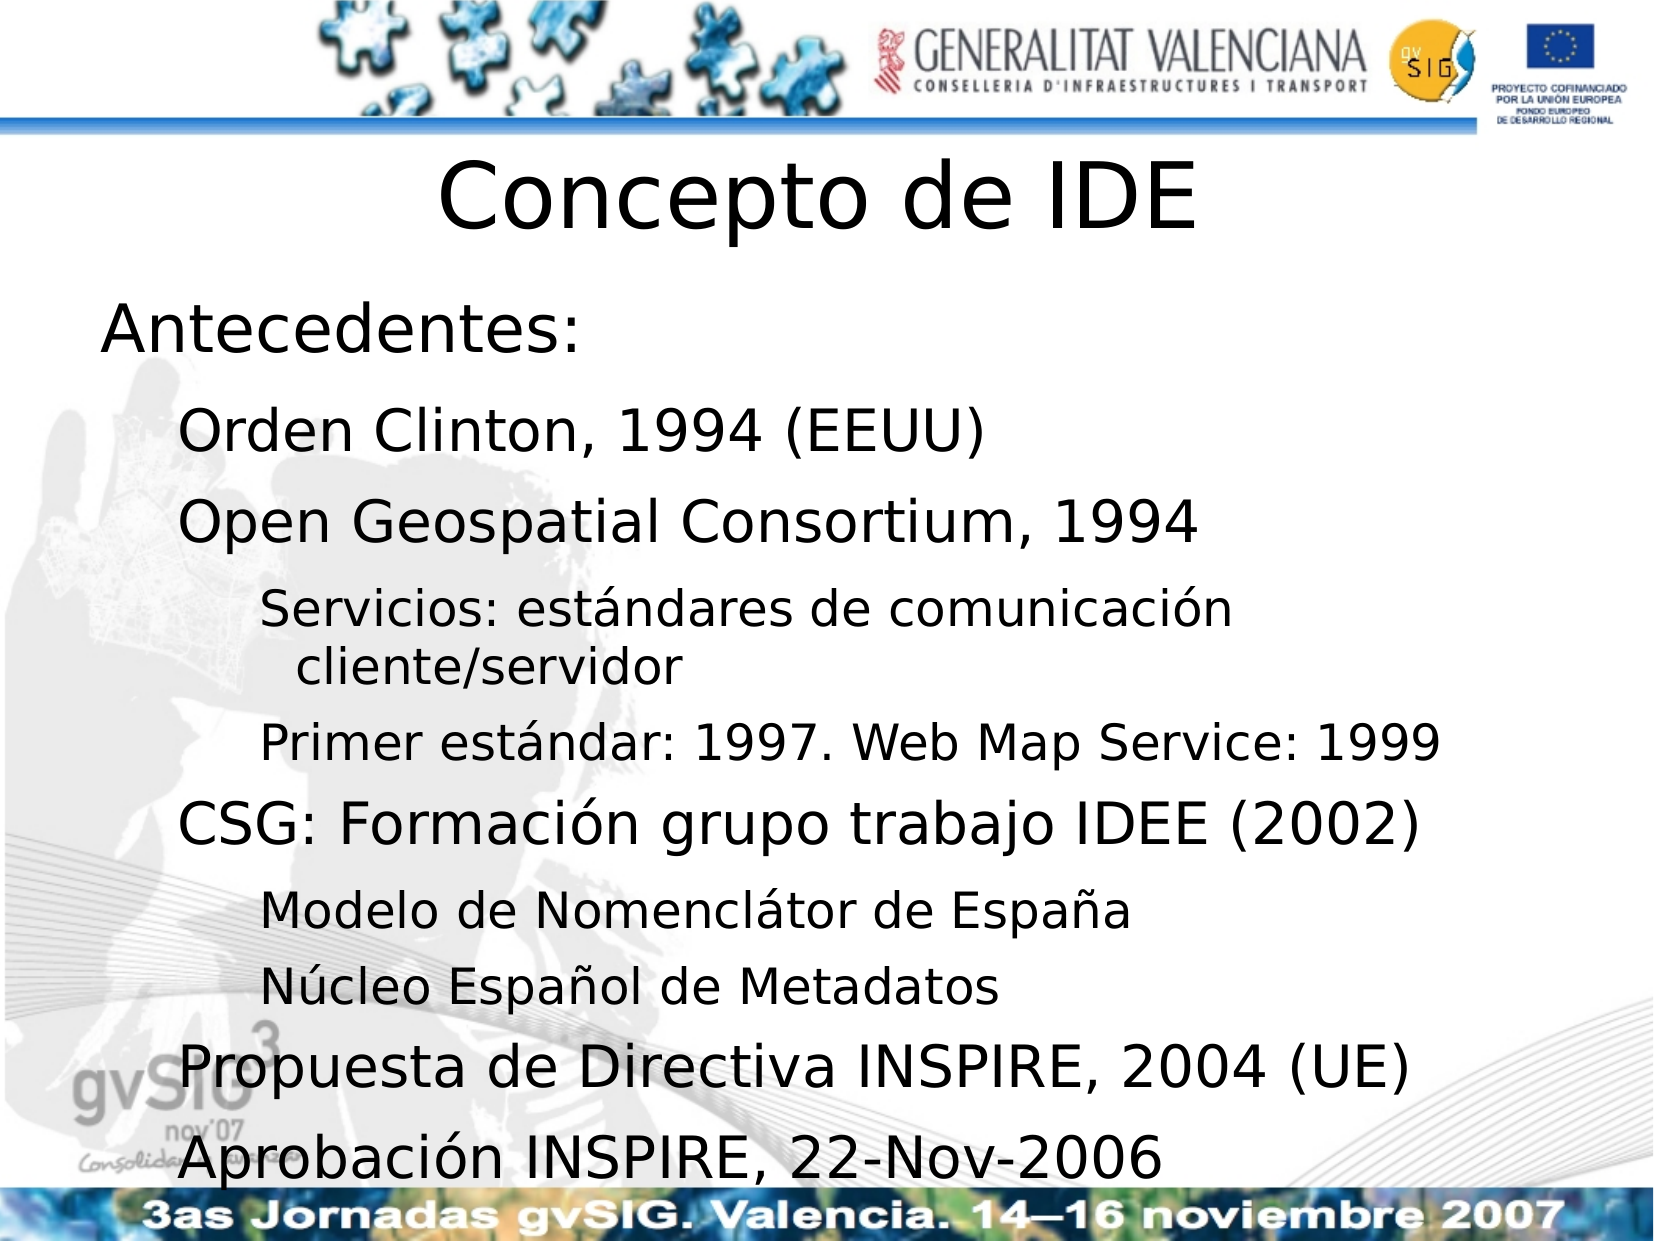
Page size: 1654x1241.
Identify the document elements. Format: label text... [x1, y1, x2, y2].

list Antecedentes: Orden Clinton, 1994 (EEUU) Open Geospatial Consortium, 1994 Servicios: estándares de comunicación cliente/servidor Primer estándar: 1997. Web Map Service: 1999 CSG: Formación grupo trabajo IDEE (2002) Modelo de Nomenclátor de España Núcleo Español de Metadatos Propuesta de Directiva INSPIRE, 2004 (UE) Aprobación INSPIRE, 22-Nov-2006 [82, 290, 1571, 1193]
picture [0, 0, 1654, 1241]
title Concepto de IDE [75, 92, 1563, 301]
